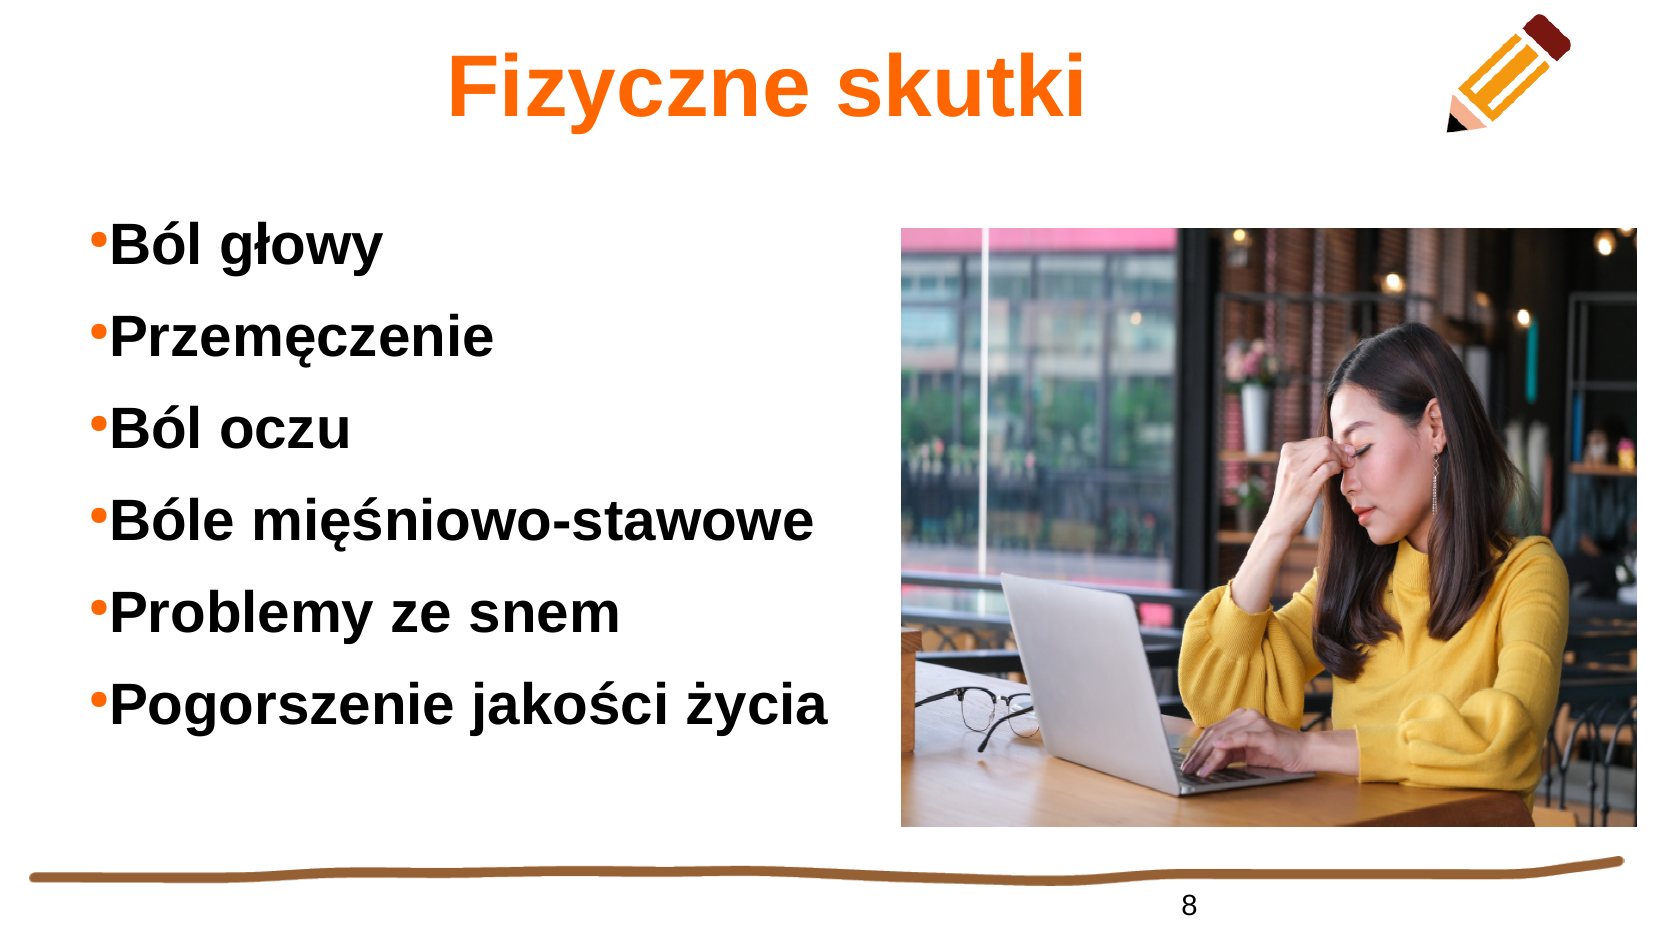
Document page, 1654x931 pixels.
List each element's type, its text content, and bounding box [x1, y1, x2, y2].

list Ból głowy Przemęczenie Ból oczu Bóle mięśniowo-stawowe Problemy ze snem Pogorszenie jakości życia [88, 206, 952, 857]
title Fizyczne skutki [88, 28, 1447, 134]
picture [1446, 14, 1571, 133]
picture [29, 856, 1625, 886]
text_box <numer> [1181, 885, 1565, 931]
picture [901, 228, 1637, 828]
